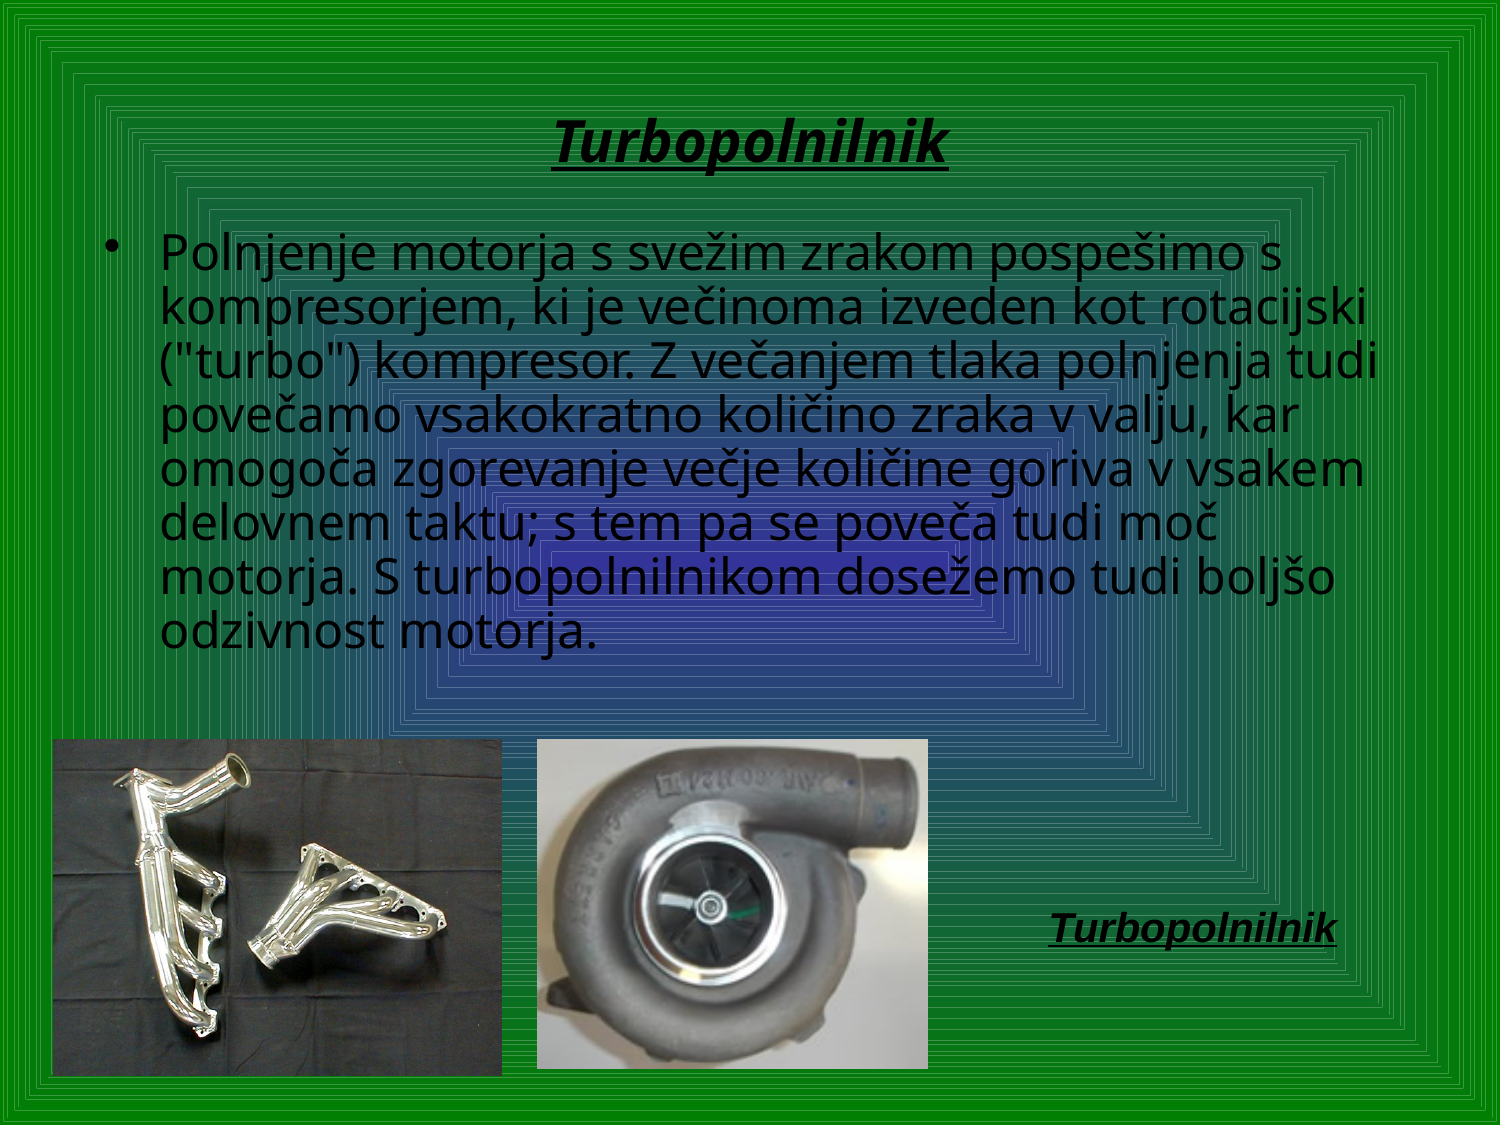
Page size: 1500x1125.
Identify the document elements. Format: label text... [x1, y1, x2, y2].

list Polnjenje motorja s svežim zrakom pospešimo s kompresorjem, ki je večinoma izveden kot rotacijski ("turbo") kompresor. Z večanjem tlaka polnjenja tudi povečamo vsakokratno količino zraka v valju, kar omogoča zgorevanje večje količine goriva v vsakem delovnem taktu; s tem pa se poveča tudi moč motorja. S turbopolnilnikom dosežemo tudi boljšo odzivnost motorja. [88, 220, 1439, 963]
picture [537, 739, 928, 1069]
text_box Turbopolnilnik [1033, 893, 1424, 959]
title Turbopolnilnik [75, 45, 1425, 233]
picture [53, 739, 502, 1076]
